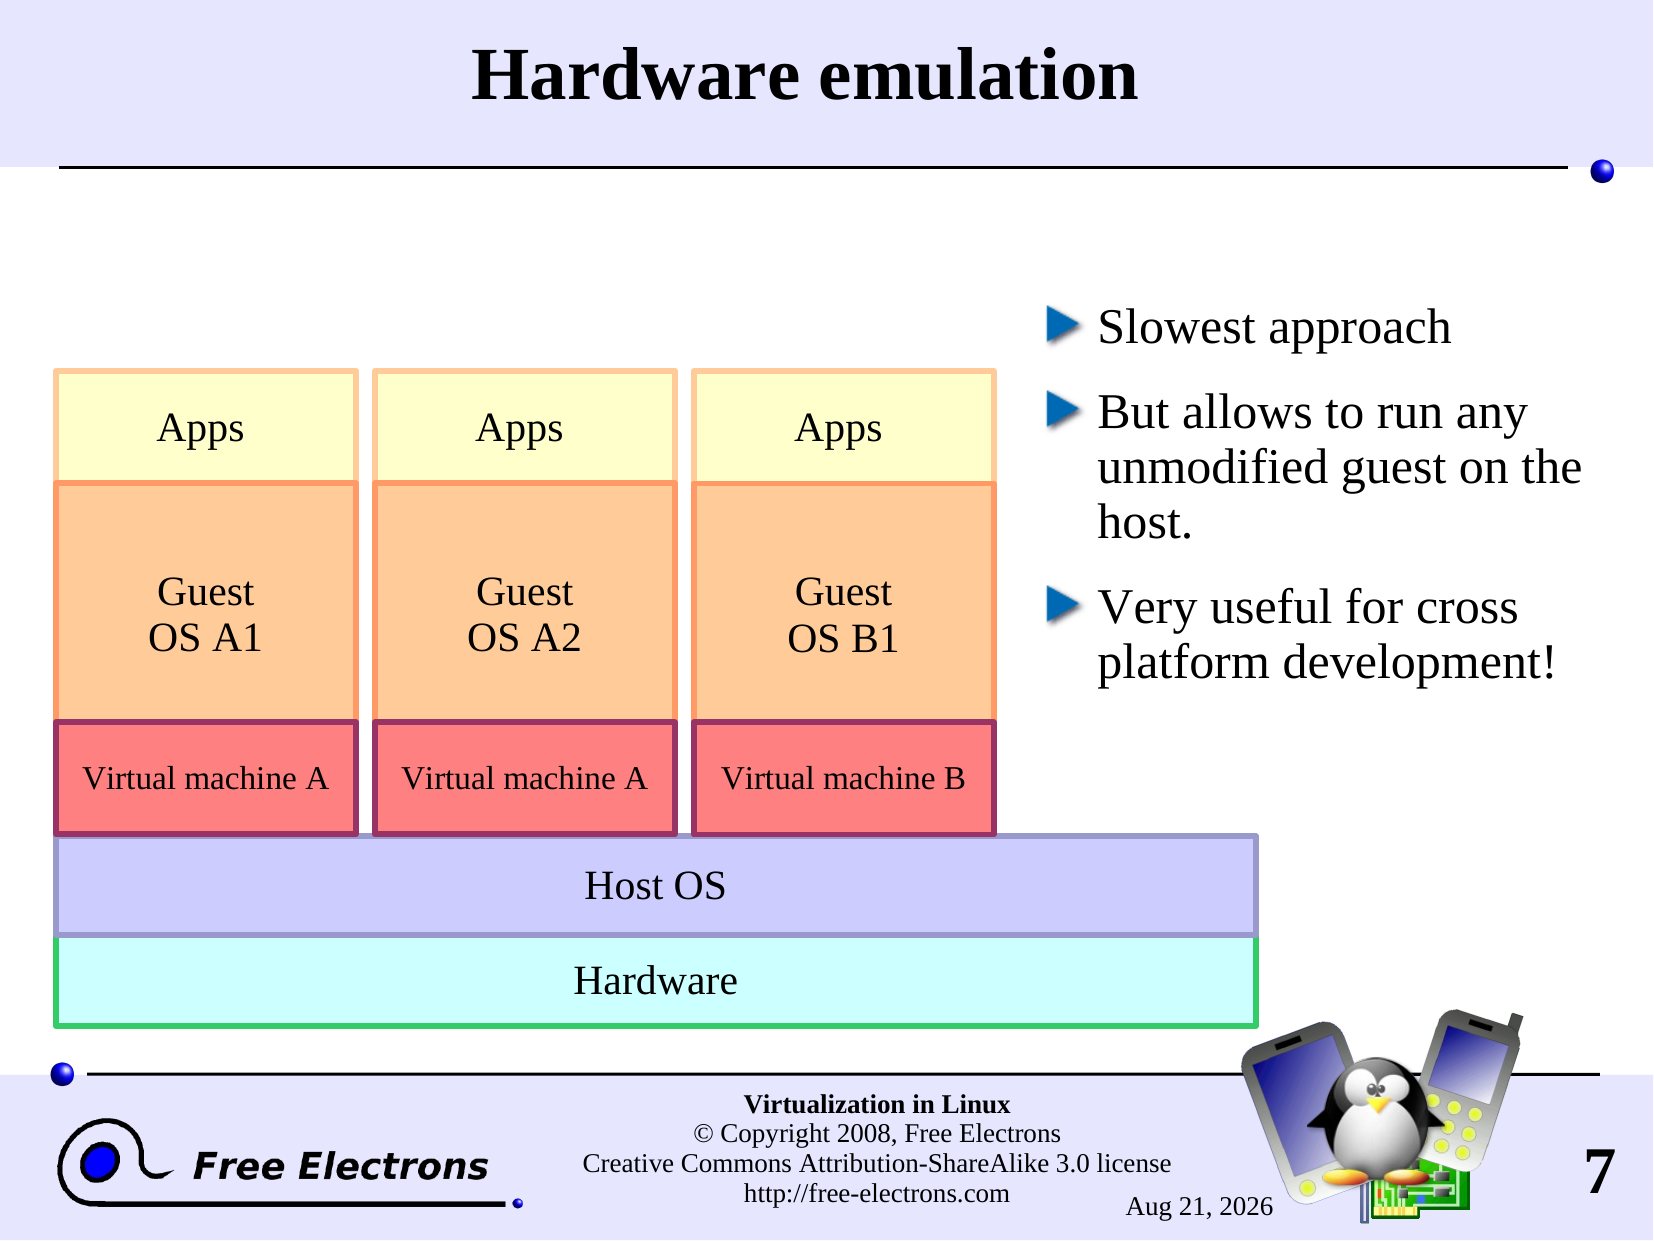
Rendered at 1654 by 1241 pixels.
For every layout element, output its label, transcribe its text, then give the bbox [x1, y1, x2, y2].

text_box Virtual machine A [374, 722, 675, 835]
text_box Guest OS A1 [55, 483, 356, 722]
text_box Virtual machine B [693, 722, 994, 835]
text_box Virtual machine A [55, 722, 356, 835]
text_box Guest OS A2 [374, 483, 675, 722]
picture [50, 1107, 527, 1216]
list Slowest approach But allows to run any unmodified guest on the host. Very useful for cross platform development! [1026, 298, 1595, 721]
text_box Host OS [55, 836, 1256, 936]
picture [1225, 983, 1538, 1241]
title Hardware emulation [60, 25, 1551, 124]
text_box Apps [55, 370, 356, 483]
text_box Hardware [55, 936, 1256, 1026]
text_box Apps [374, 370, 675, 483]
text_box Guest OS B1 [693, 483, 994, 722]
text_box Apps [693, 370, 994, 483]
